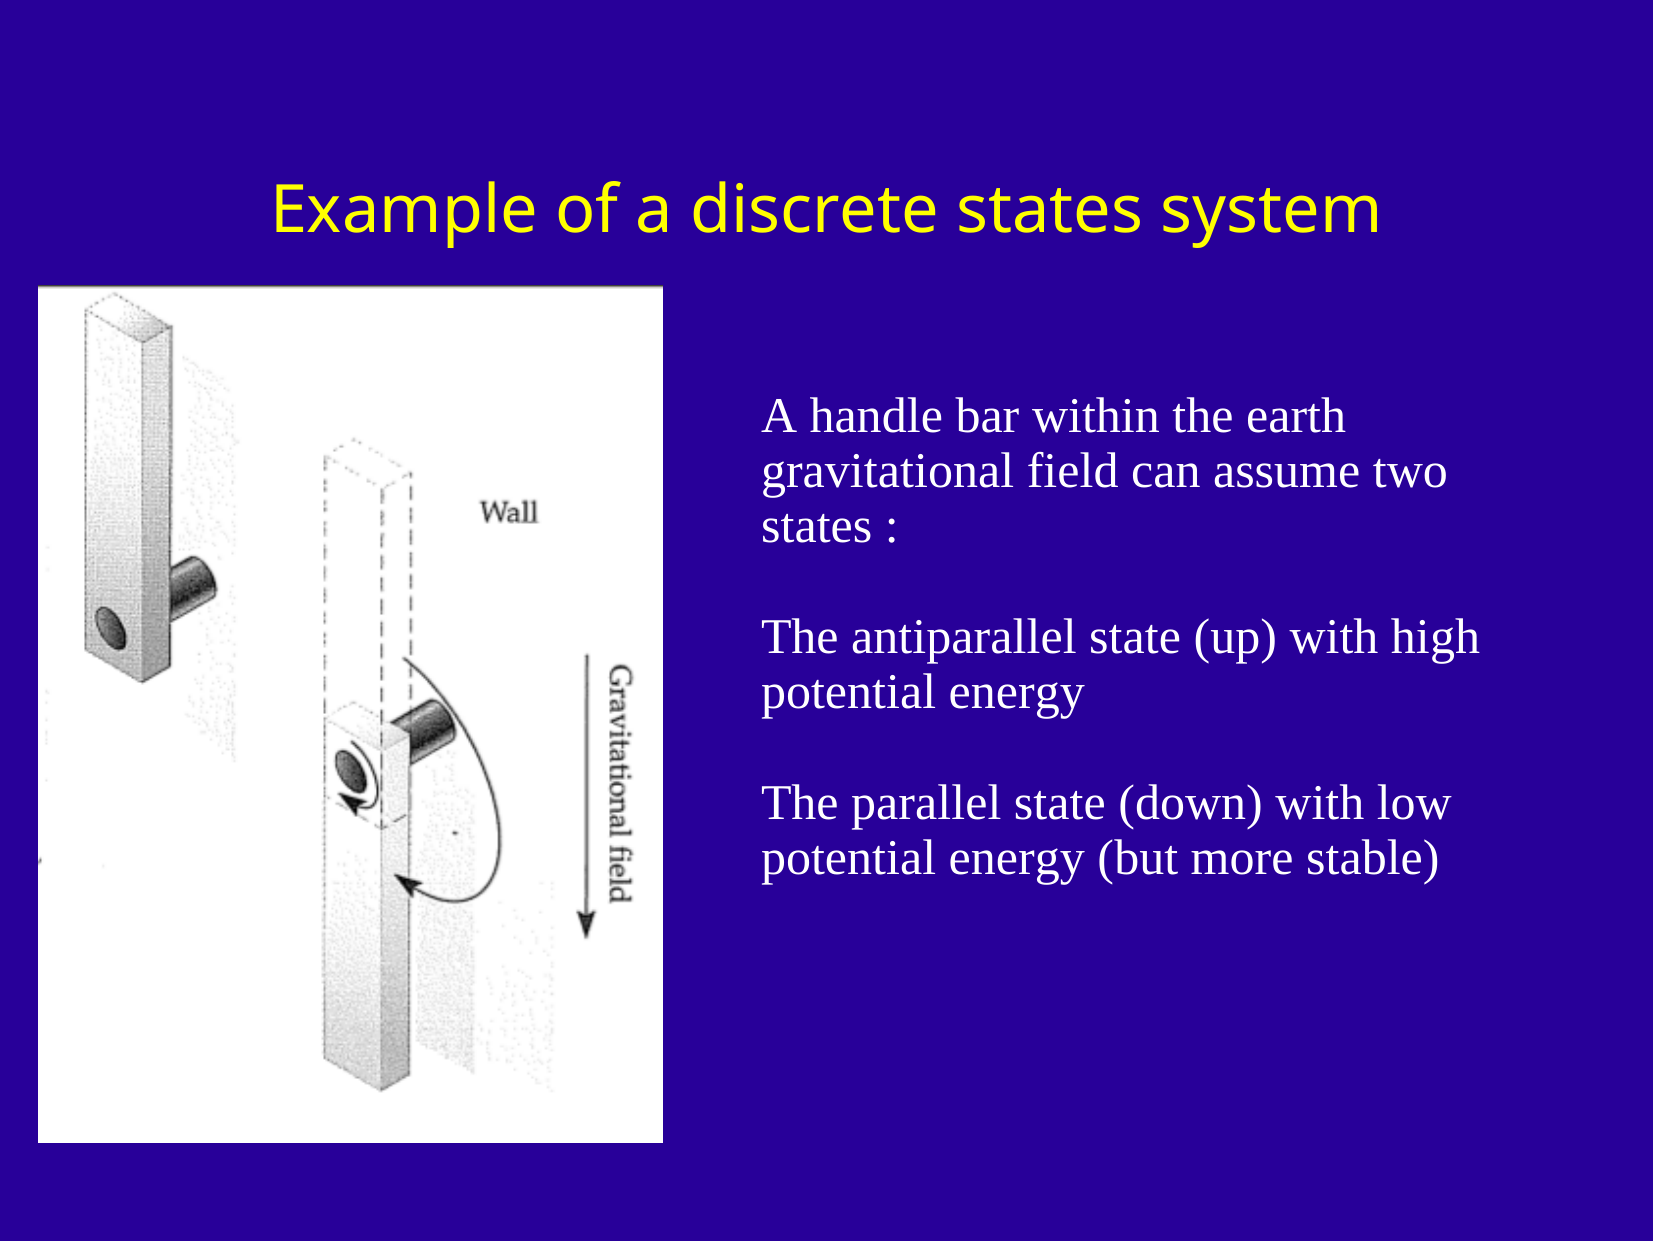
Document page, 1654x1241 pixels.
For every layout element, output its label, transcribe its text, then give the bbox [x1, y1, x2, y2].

picture [38, 285, 663, 1143]
title Example of a discrete states system [121, 102, 1533, 311]
text_box A handle bar within the earth gravitational field can assume two states : The antiparallel state (up) with high potential energy The parallel state (down) with low potential energy (but more stable) [760, 387, 1508, 890]
